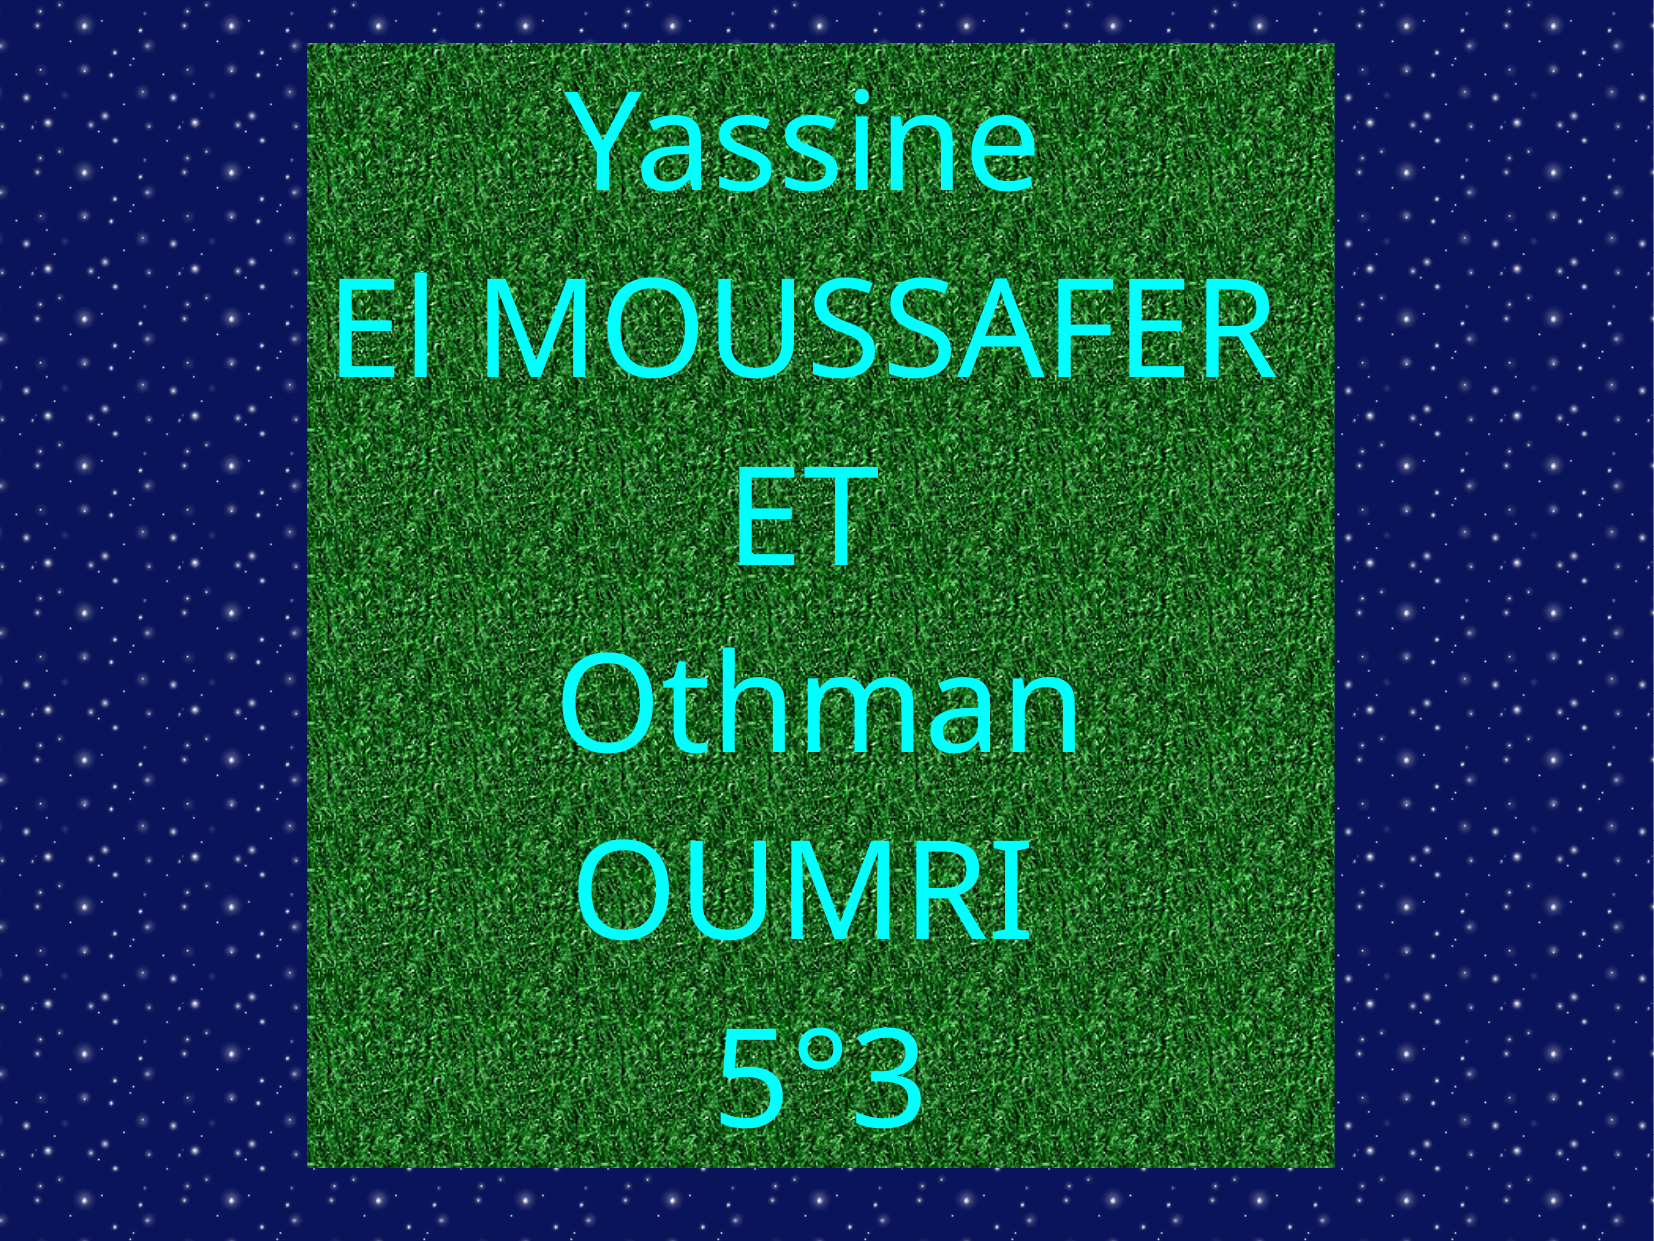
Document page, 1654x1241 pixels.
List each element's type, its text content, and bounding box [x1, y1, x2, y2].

title Yassine El MOUSSAFER ET Othman OUMRI 5°3 [307, 216, 1335, 995]
picture [0, 0, 1654, 1241]
